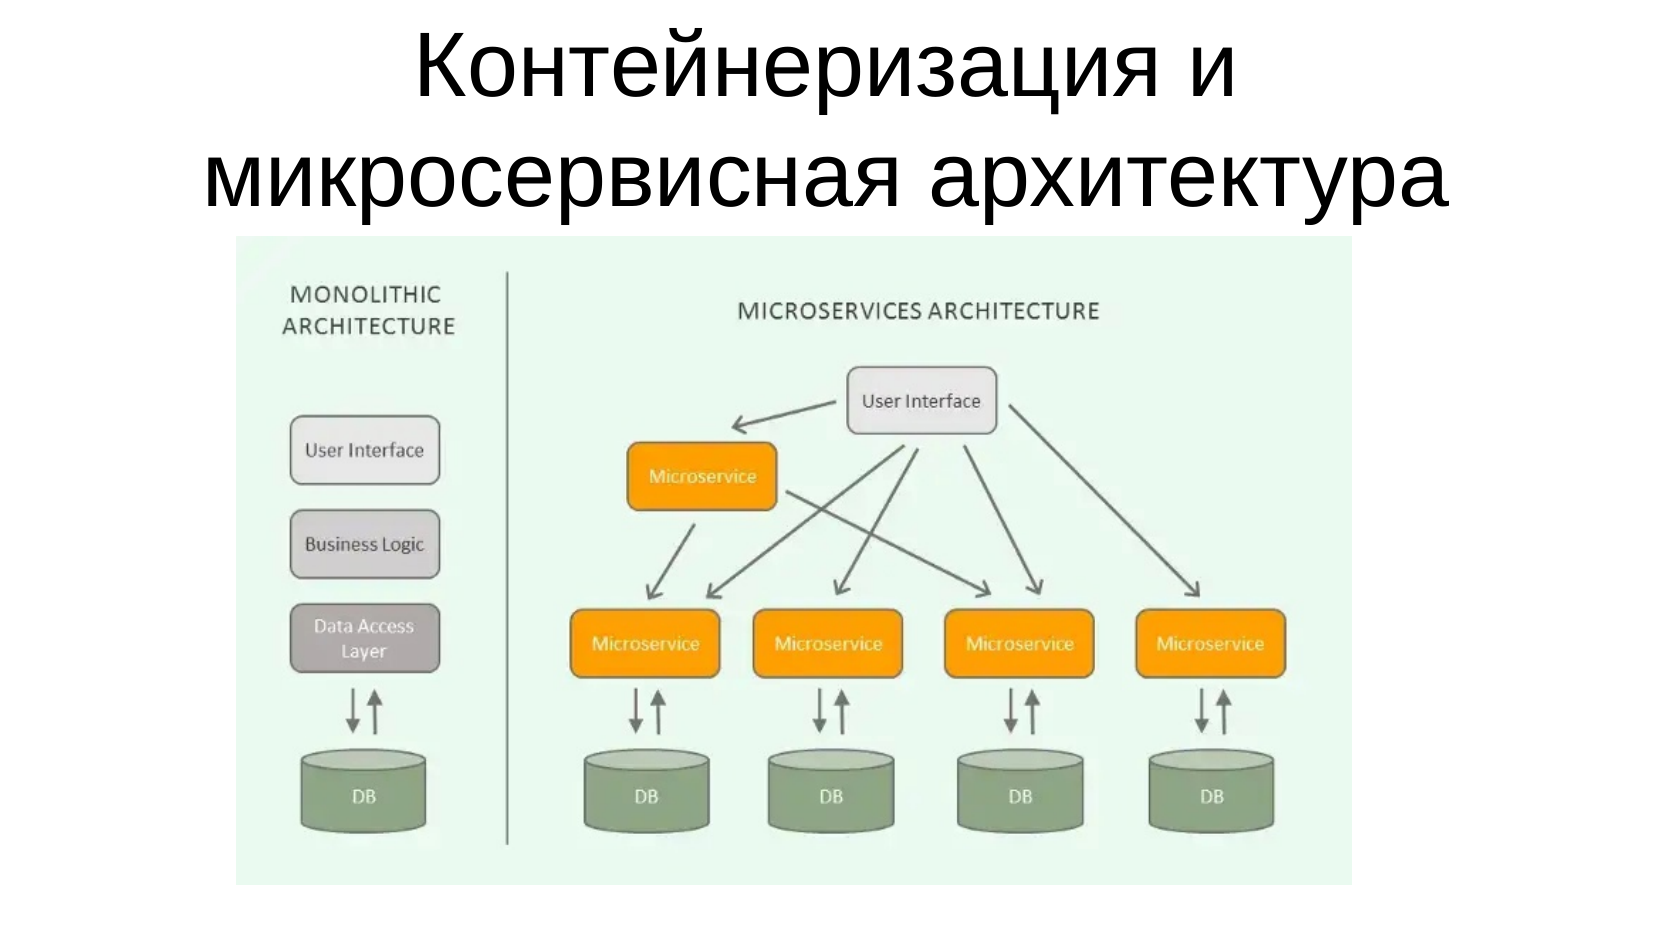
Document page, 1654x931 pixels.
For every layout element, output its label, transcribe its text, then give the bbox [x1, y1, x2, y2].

title Контейнеризация и микросервисная архитектура [82, 12, 1571, 218]
picture [236, 236, 1352, 885]
